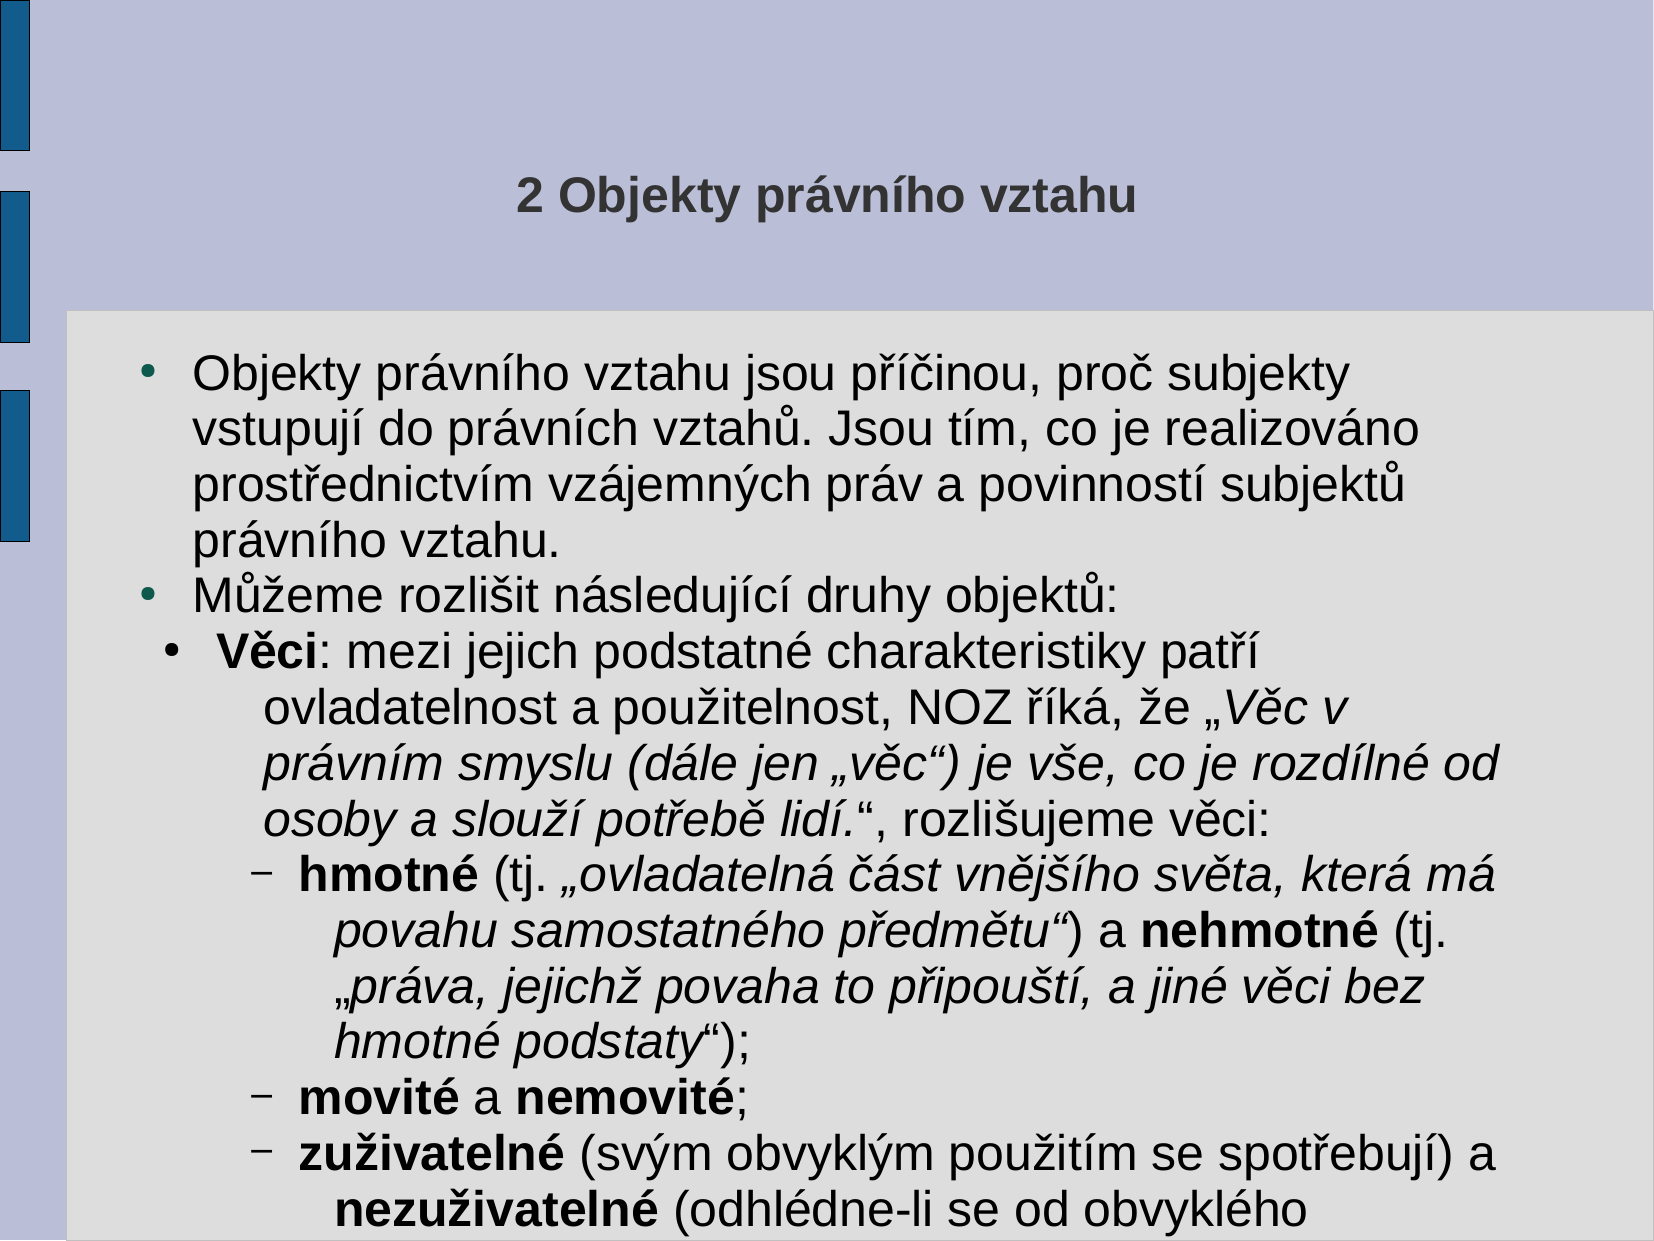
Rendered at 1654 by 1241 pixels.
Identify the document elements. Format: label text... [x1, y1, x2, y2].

title 2 Objekty právního vztahu [121, 91, 1534, 299]
list Objekty právního vztahu jsou příčinou, proč subjekty vstupují do právních vztahů. Jsou tím, co je realizováno prostřednictvím vzájemných práv a povinností subjektů právního vztahu. Můžeme rozlišit následující druhy objektů: Věci: mezi jejich podstatné charakteristiky patří ovladatelnost a použitelnost, NOZ říká, že „Věc v právním smyslu (dále jen „věc“) je vše, co je rozdílné od osoby a slouží potřebě lidí.“, rozlišujeme věci: hmotné (tj. „ovladatelná část vnějšího světa, která má povahu samostatného předmětu“) a nehmotné (tj. „práva, jejichž povaha to připouští, a jiné věci bez hmotné podstaty“); movité a nemovité; zuživatelné (svým obvyklým použitím se spotřebují) a nezuživatelné (odhlédne-li se od obvyklého [121, 344, 1534, 1241]
